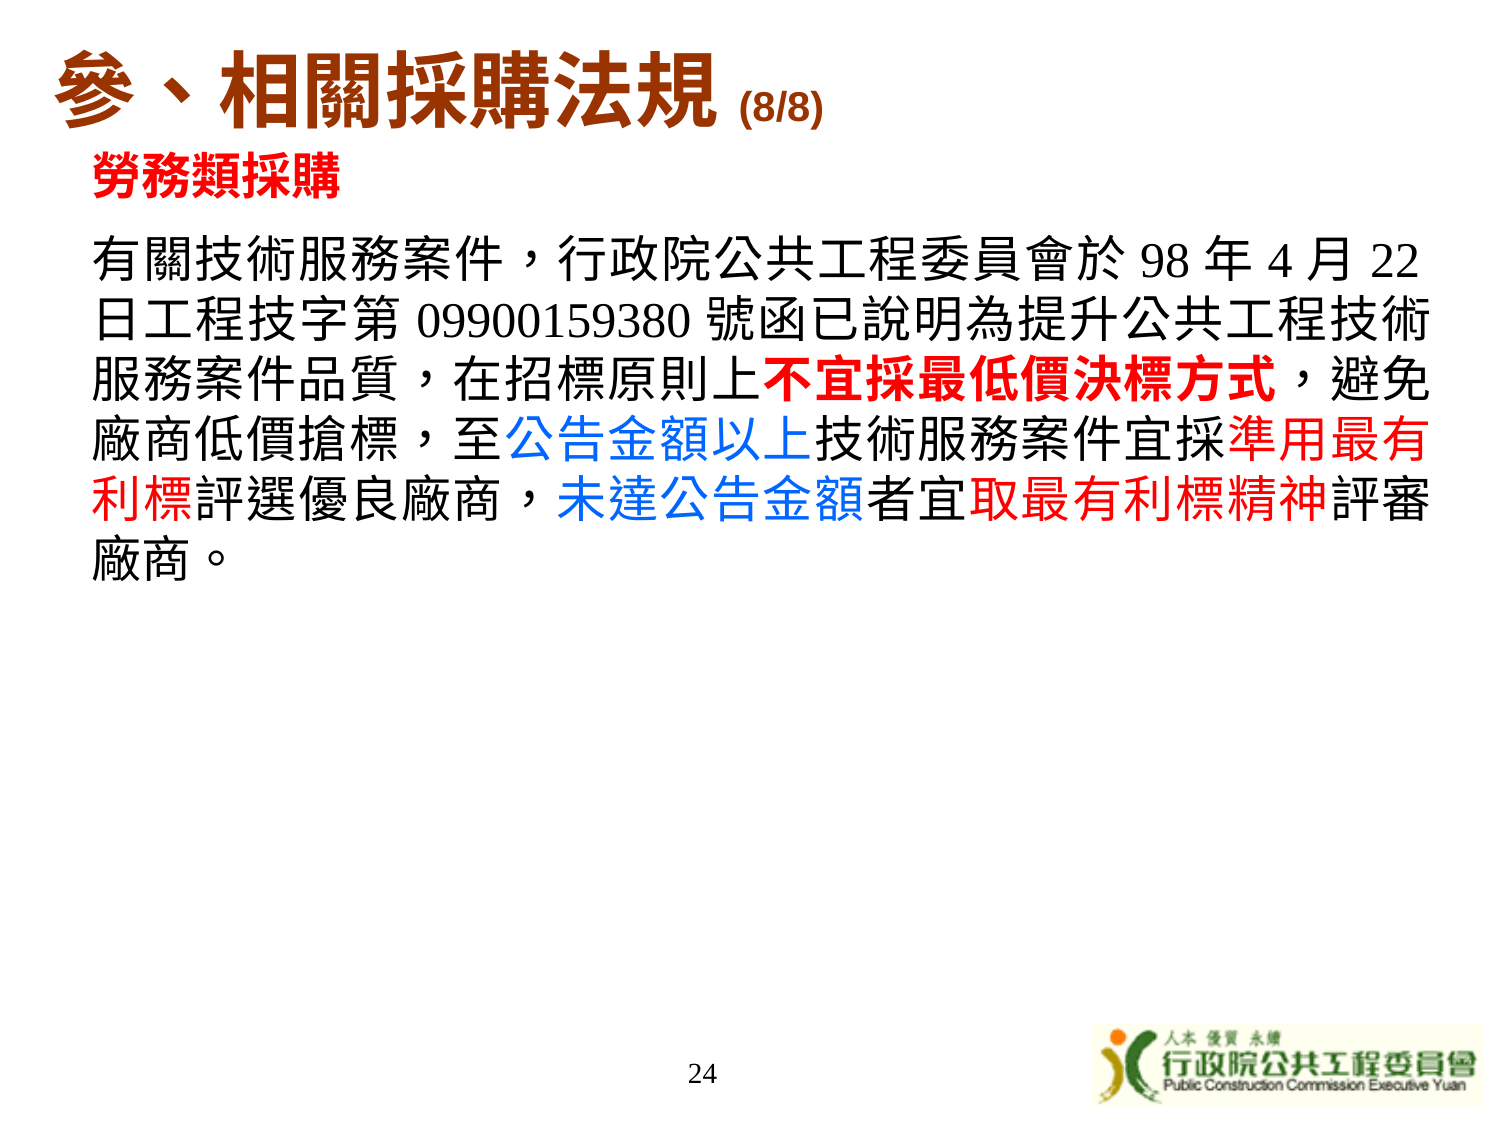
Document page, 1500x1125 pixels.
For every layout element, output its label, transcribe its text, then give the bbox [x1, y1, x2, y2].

text_box 勞務類採購 [76, 137, 1389, 213]
text_box <編號> [643, 1046, 762, 1098]
picture [1092, 1023, 1483, 1106]
text_box 有關技術服務案件，行政院公共工程委員會於98年4月22日工程技字第09900159380號函已說明為提升公共工程技術服務案件品質，在招標原則上不宜採最低價決標方式，避免廠商低價搶標，至公告金額以上技術服務案件宜採準用最有利標評選優良廠商，未達公告金額者宜取最有利標精神評審廠商。 [76, 219, 1447, 596]
title 參、相關採購法規(8/8) [37, 25, 1461, 152]
